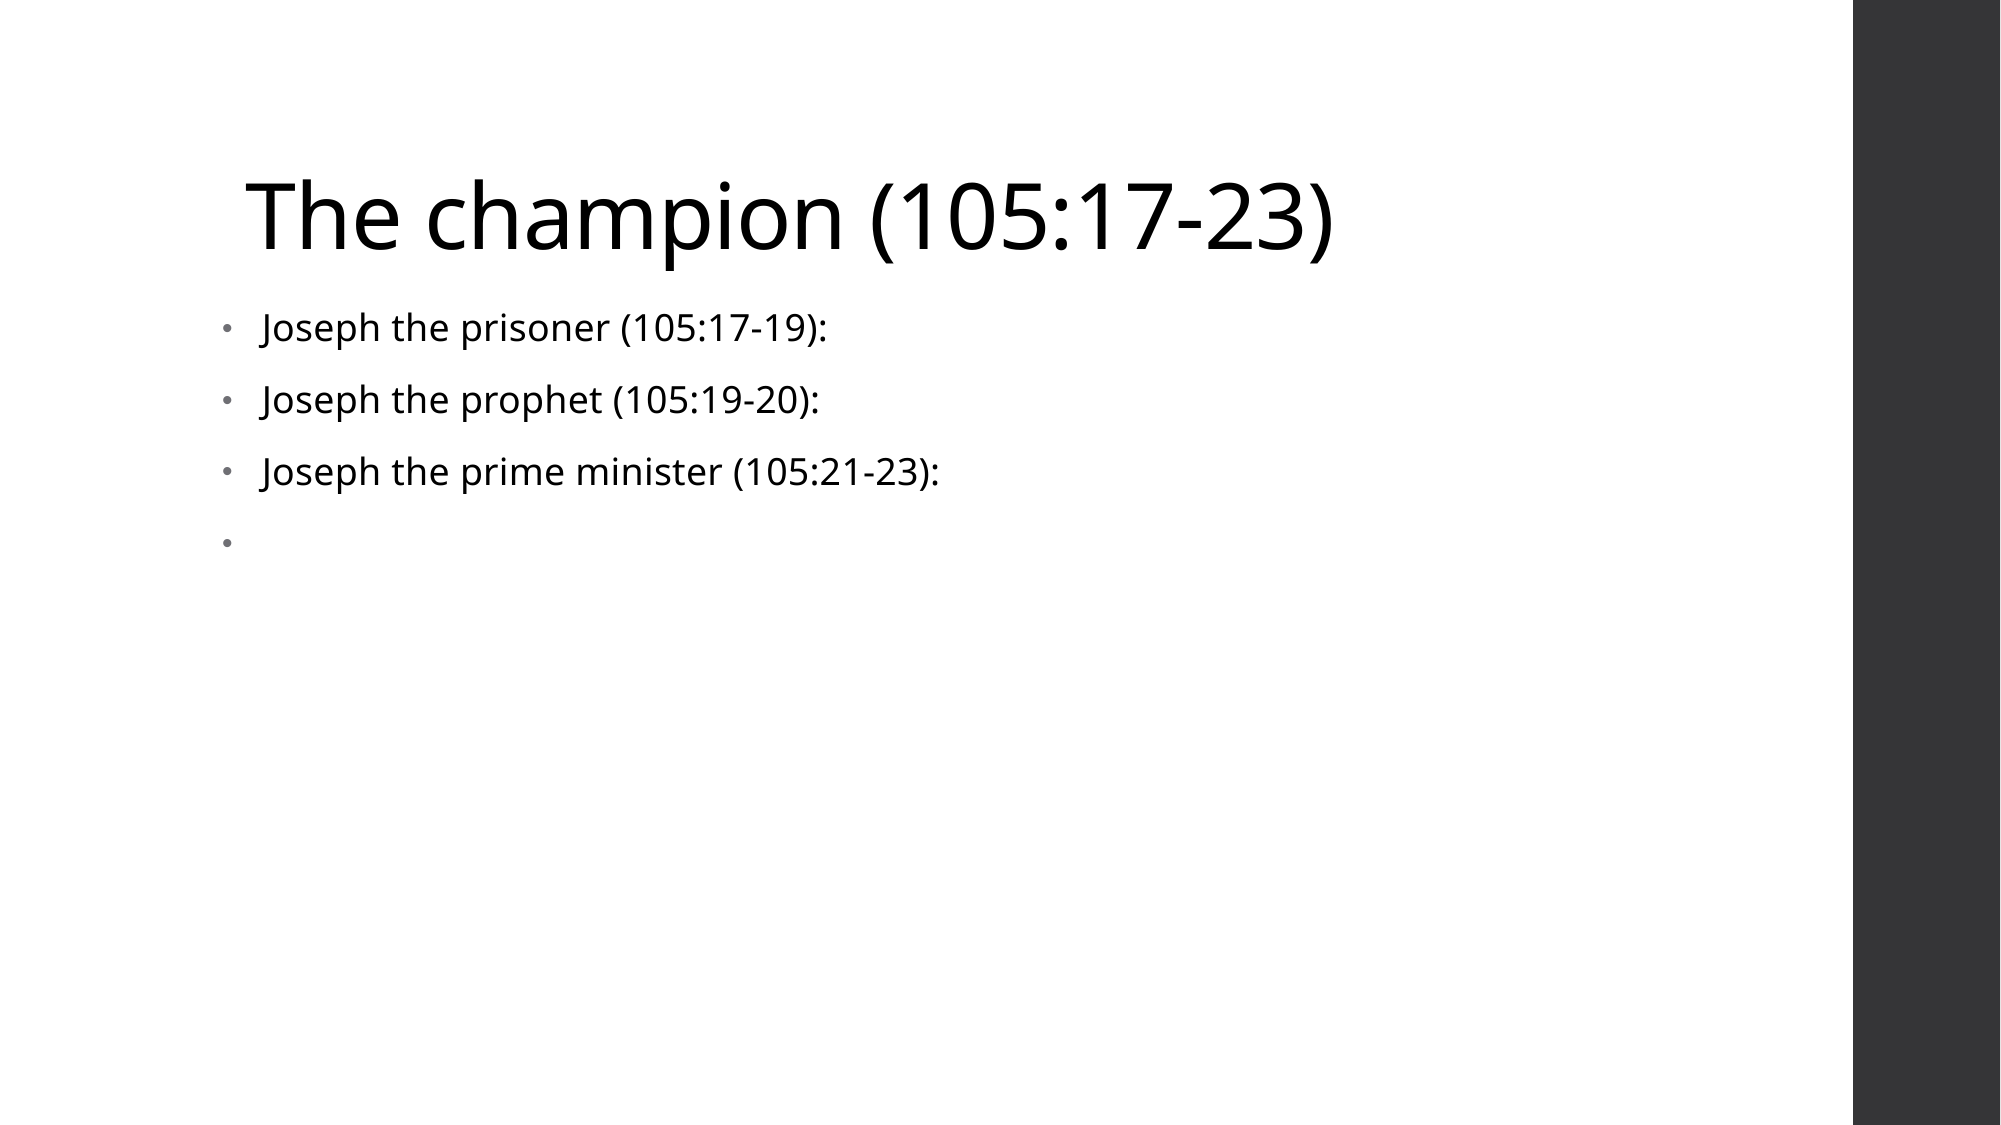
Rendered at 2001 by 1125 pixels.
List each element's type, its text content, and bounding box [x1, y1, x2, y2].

list Joseph the prisoner (105:17-19): Joseph the prophet (105:19-20): Joseph the prime minister (105:21-23): [206, 299, 1617, 1014]
title The champion (105:17-23) [206, 60, 1797, 278]
